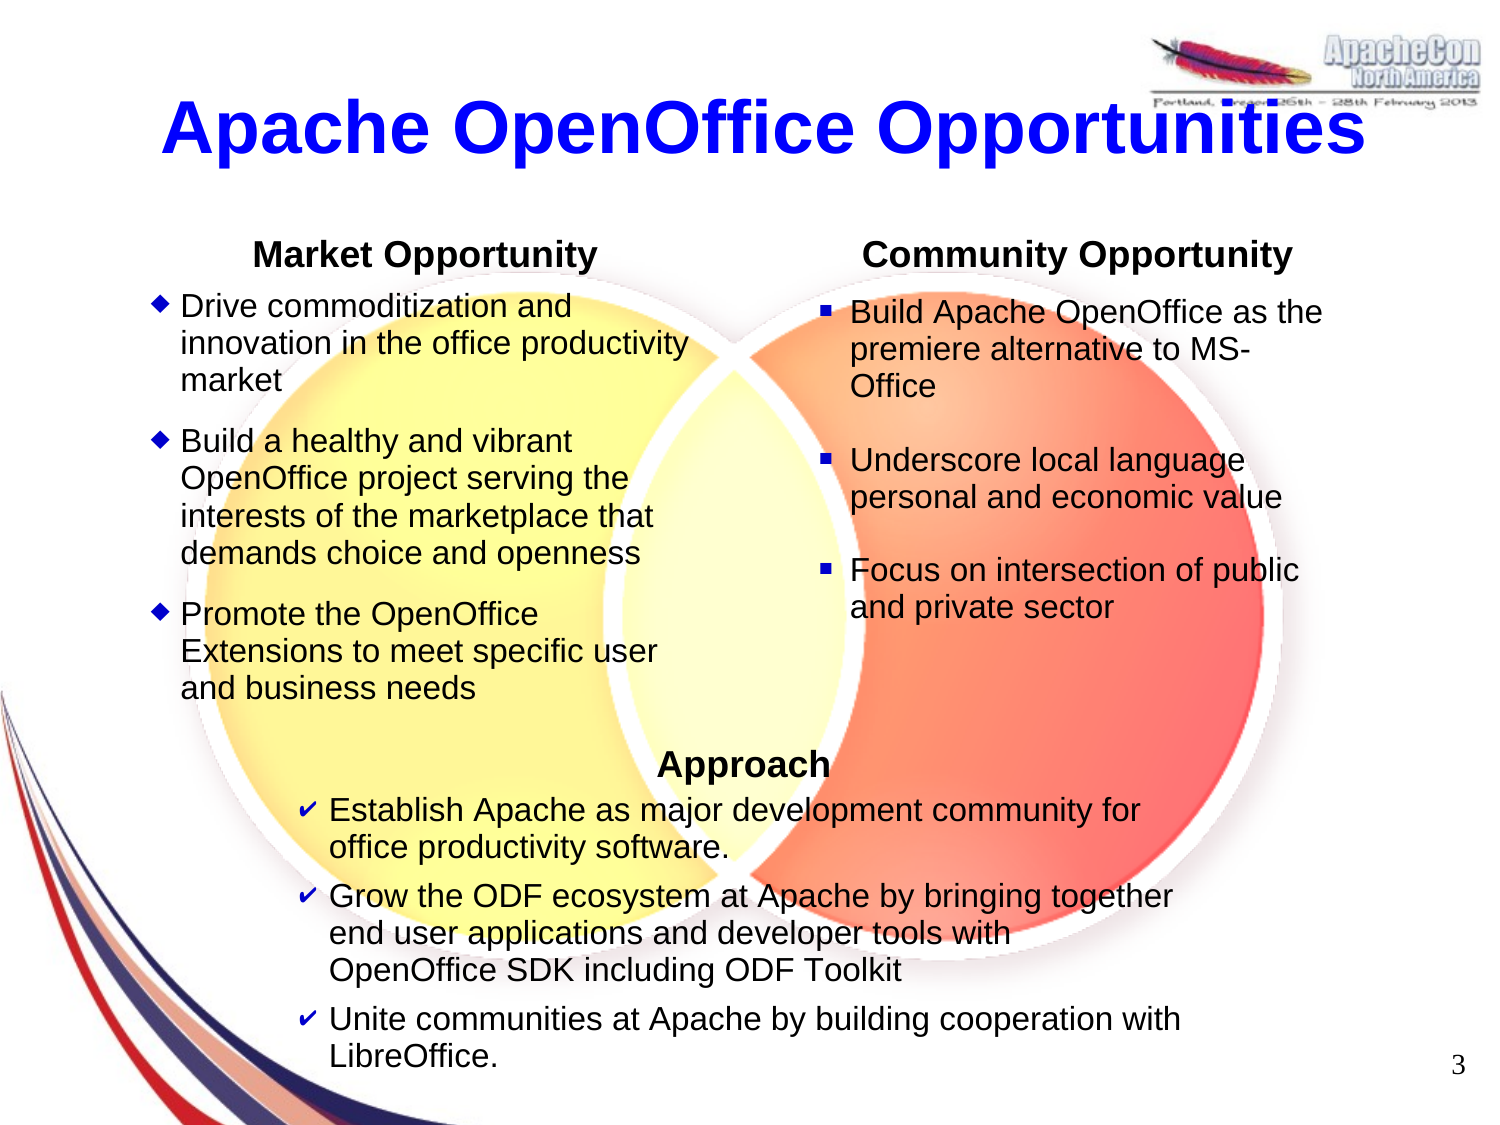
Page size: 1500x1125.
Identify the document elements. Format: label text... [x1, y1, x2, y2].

text_box Community Opportunity Build Apache OpenOffice as the premiere alternative to MS-Office Underscore local language personal and economic value Focus on intersection of public and private sector [805, 226, 1350, 636]
picture [0, 0, 1500, 1125]
title Apache OpenOffice Opportunities [160, 17, 1487, 239]
text_box Approach Establish Apache as major development community for office productivity software. Grow the ODF ecosystem at Apache by bringing together end user applications and developer tools with OpenOffice SDK including ODF Toolkit Unite communities at Apache by building cooperation with LibreOffice. [284, 735, 1204, 1085]
text_box Market Opportunity Drive commoditization and innovation in the office productivity market Build a healthy and vibrant OpenOffice project serving the interests of the marketplace that demands choice and openness Promote the OpenOffice Extensions to meet specific user and business needs [136, 226, 715, 718]
